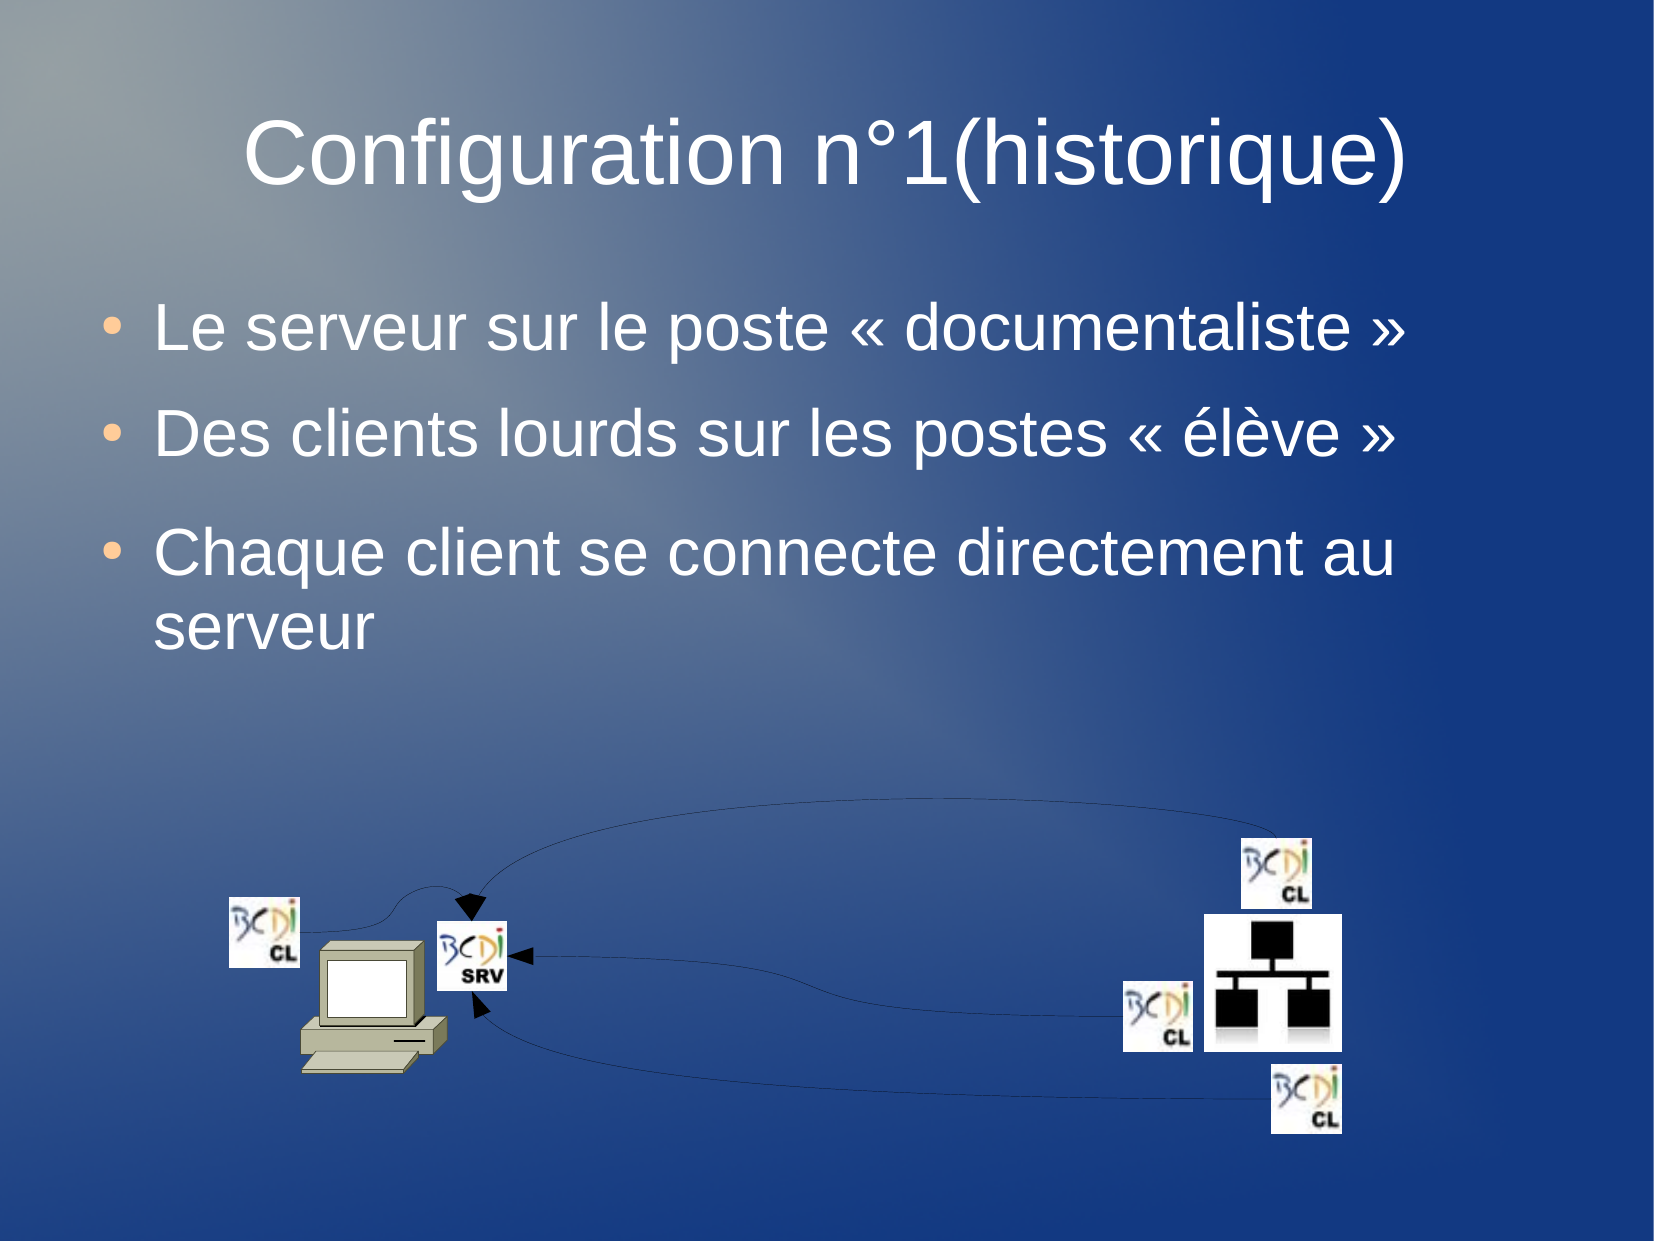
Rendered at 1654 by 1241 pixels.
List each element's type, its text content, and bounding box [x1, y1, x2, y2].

list Le serveur sur le poste « documentaliste » [82, 290, 1571, 396]
list Des clients lourds sur les postes « élève » [82, 396, 1583, 508]
title Configuration n°1(historique) [82, 49, 1571, 257]
list Chaque client se connecte directement au serveur [82, 514, 1583, 664]
picture [0, 0, 1654, 1241]
